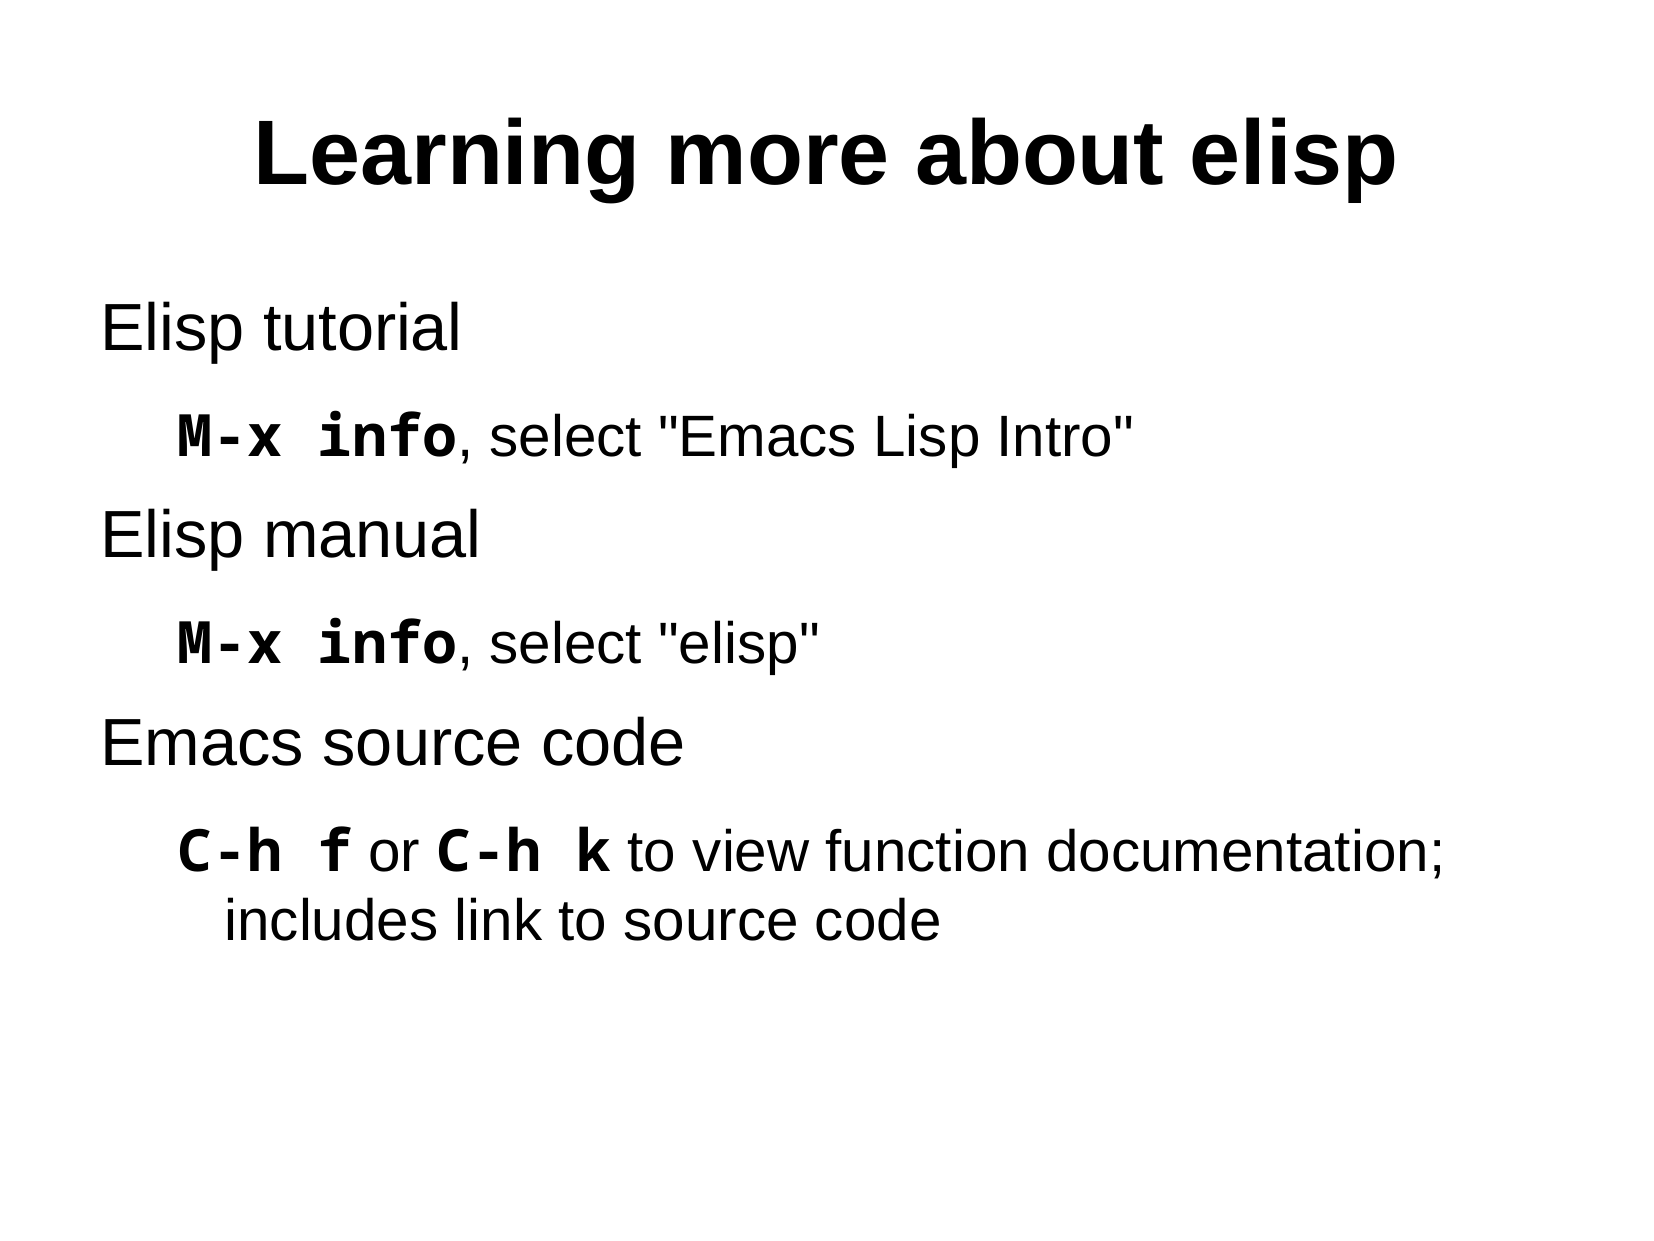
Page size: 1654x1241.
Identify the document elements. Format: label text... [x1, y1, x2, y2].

title Learning more about elisp [82, 56, 1571, 250]
list Elisp tutorial M-x info, select "Emacs Lisp Intro" Elisp manual M-x info, select "elisp" Emacs source code C-h f or C-h k to view function documentation; includes link to source code [82, 290, 1571, 1094]
